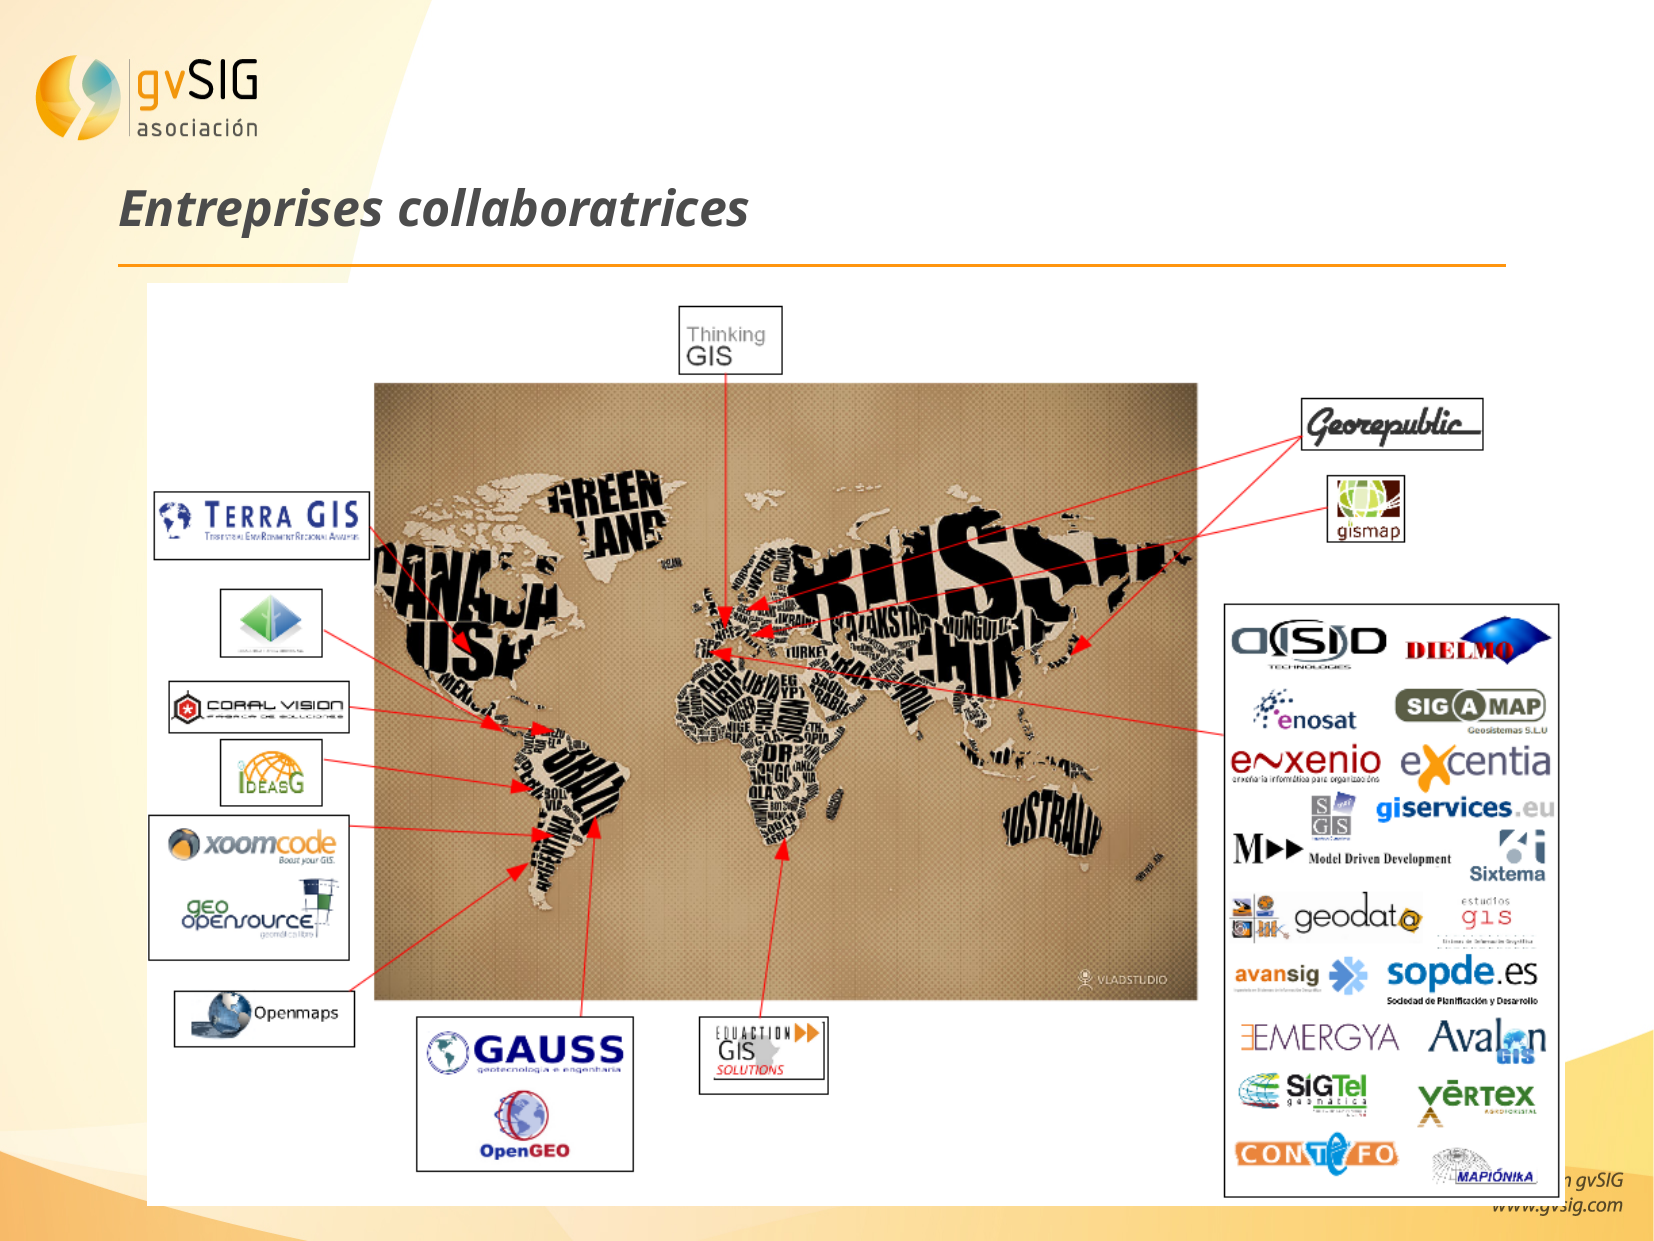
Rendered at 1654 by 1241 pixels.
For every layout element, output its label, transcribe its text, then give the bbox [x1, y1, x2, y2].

picture [0, 0, 1654, 1241]
text_box Entreprises collaboratrices [118, 177, 1418, 237]
